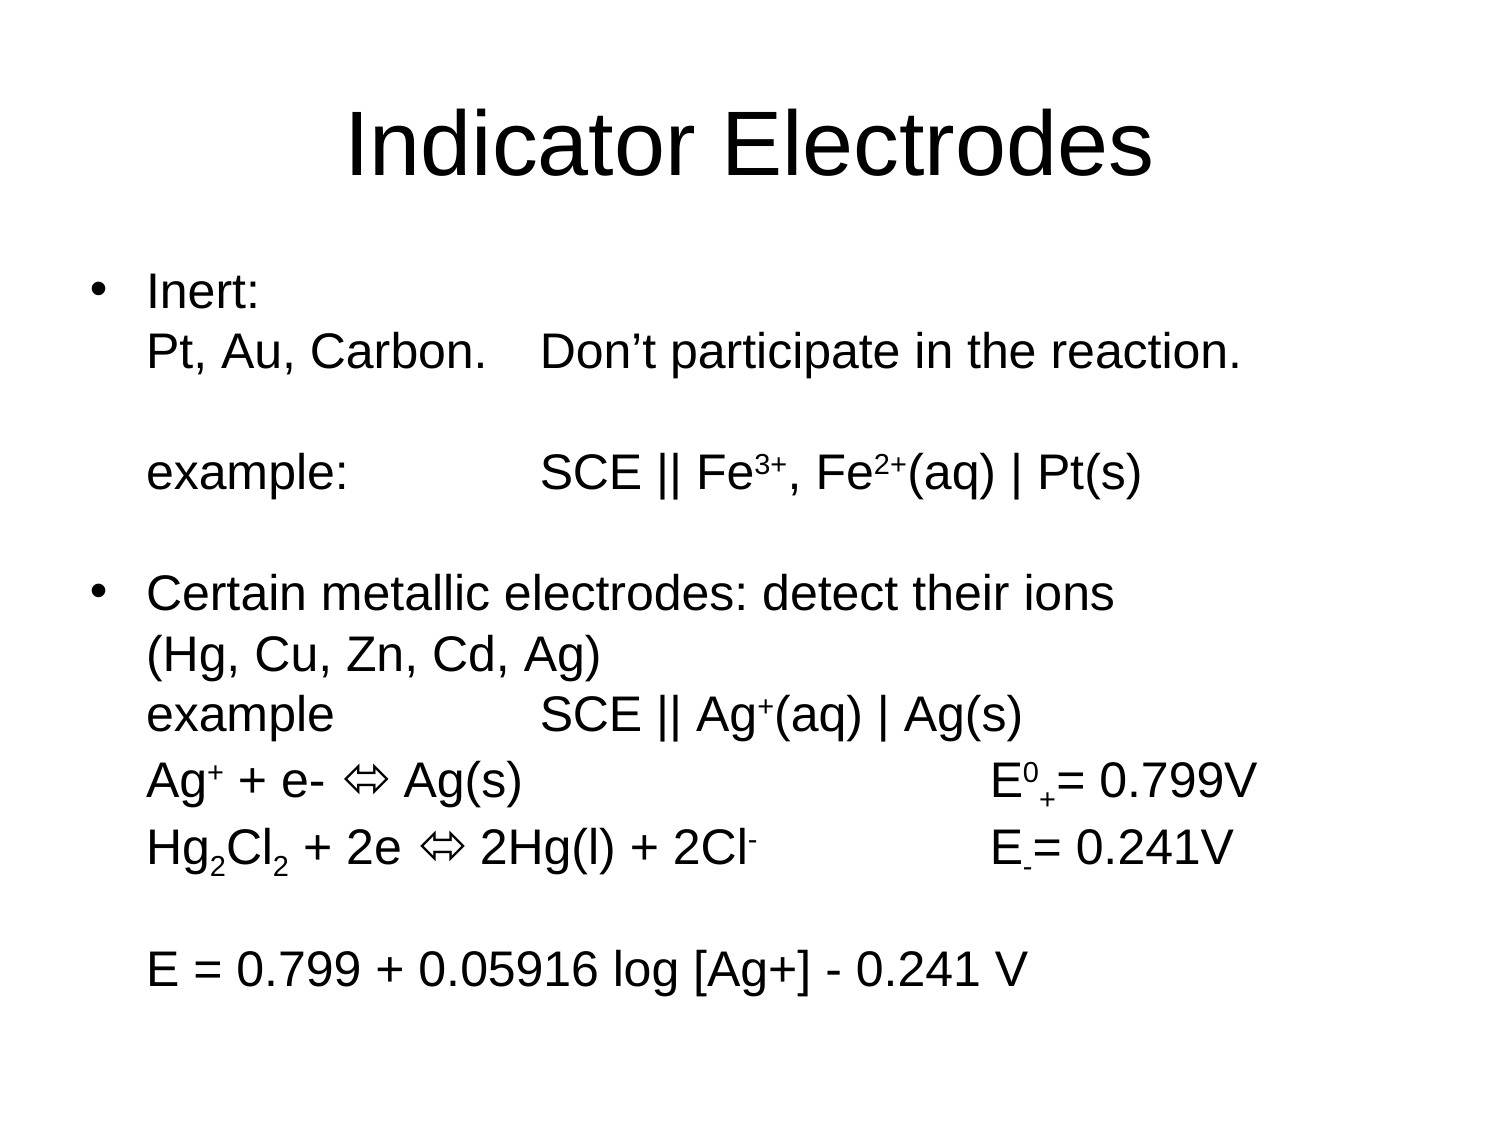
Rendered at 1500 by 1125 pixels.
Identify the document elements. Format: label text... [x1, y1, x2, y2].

title Indicator Electrodes [75, 45, 1426, 233]
list Inert: Pt, Au, Carbon. Don’t participate in the reaction. example: SCE || Fe3+, Fe2+(aq) | Pt(s) Certain metallic electrodes: detect their ions (Hg, Cu, Zn, Cd, Ag) example SCE || Ag+(aq) | Ag(s) Ag+ + e-  Ag(s) E0+= 0.799V Hg2Cl2 + 2e  2Hg(l) + 2Cl- E-= 0.241V E = 0.799 + 0.05916 log [Ag+] - 0.241 V [75, 262, 1426, 1006]
